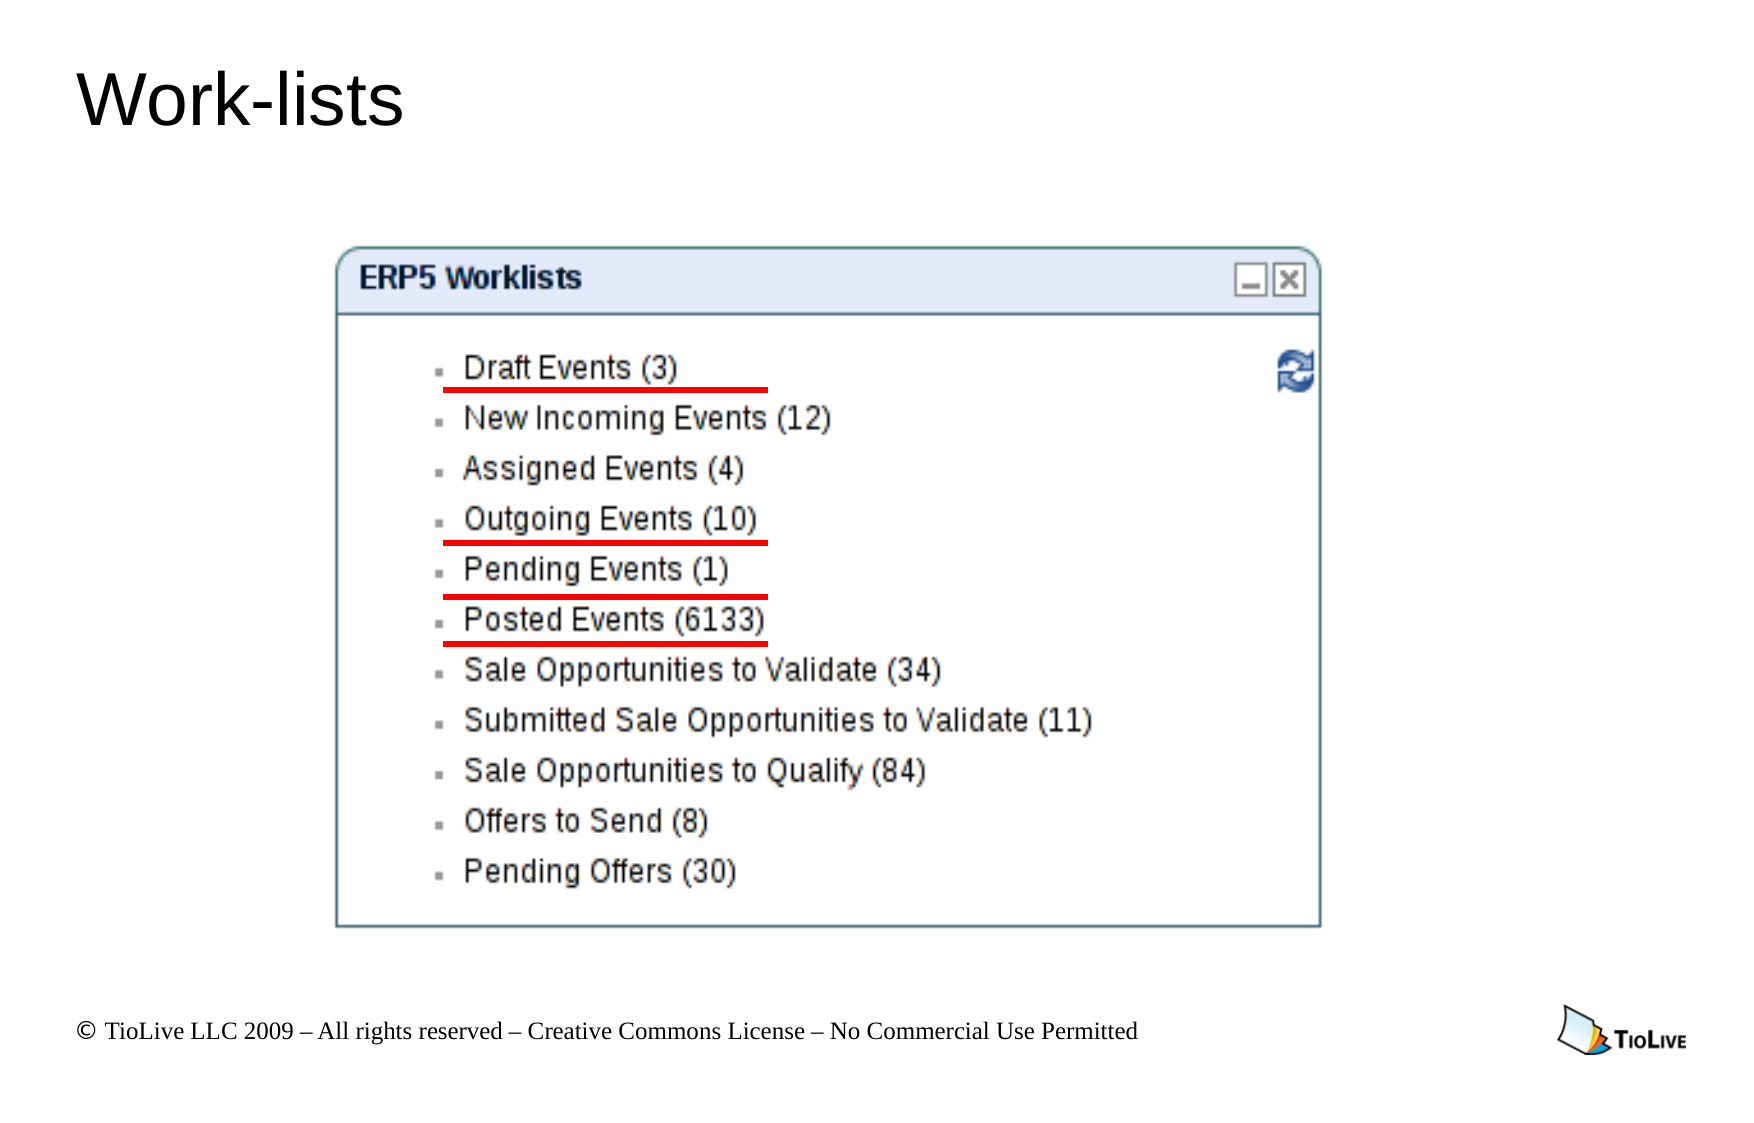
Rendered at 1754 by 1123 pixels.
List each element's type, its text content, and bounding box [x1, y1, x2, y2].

title Work-lists [76, 57, 1684, 163]
picture [331, 234, 1335, 940]
picture [1557, 1004, 1686, 1055]
